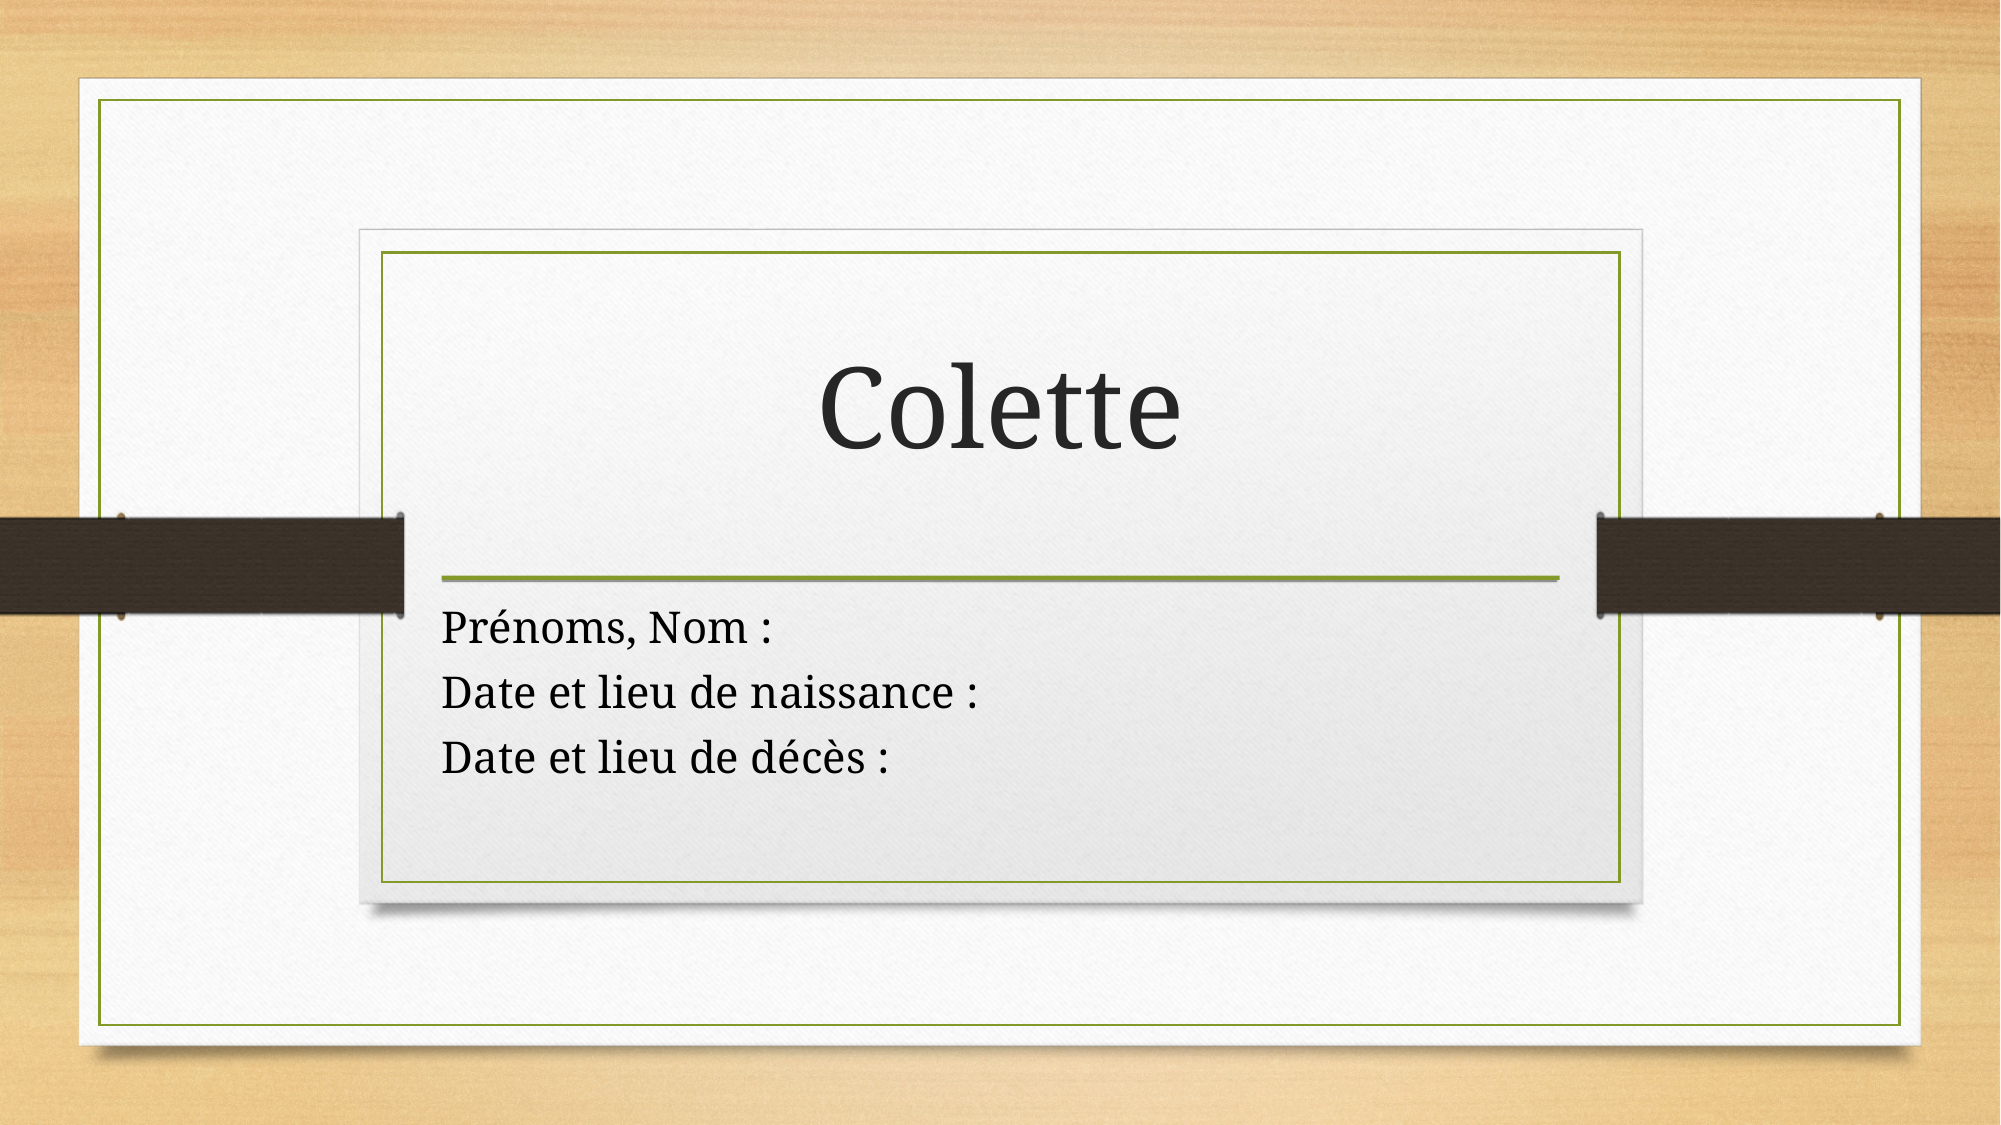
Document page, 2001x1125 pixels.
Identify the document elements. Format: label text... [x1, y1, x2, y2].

subtitle Prénoms, Nom : Date et lieu de naissance : Date et lieu de décès : [441, 600, 1560, 817]
title Colette [441, 222, 1560, 472]
